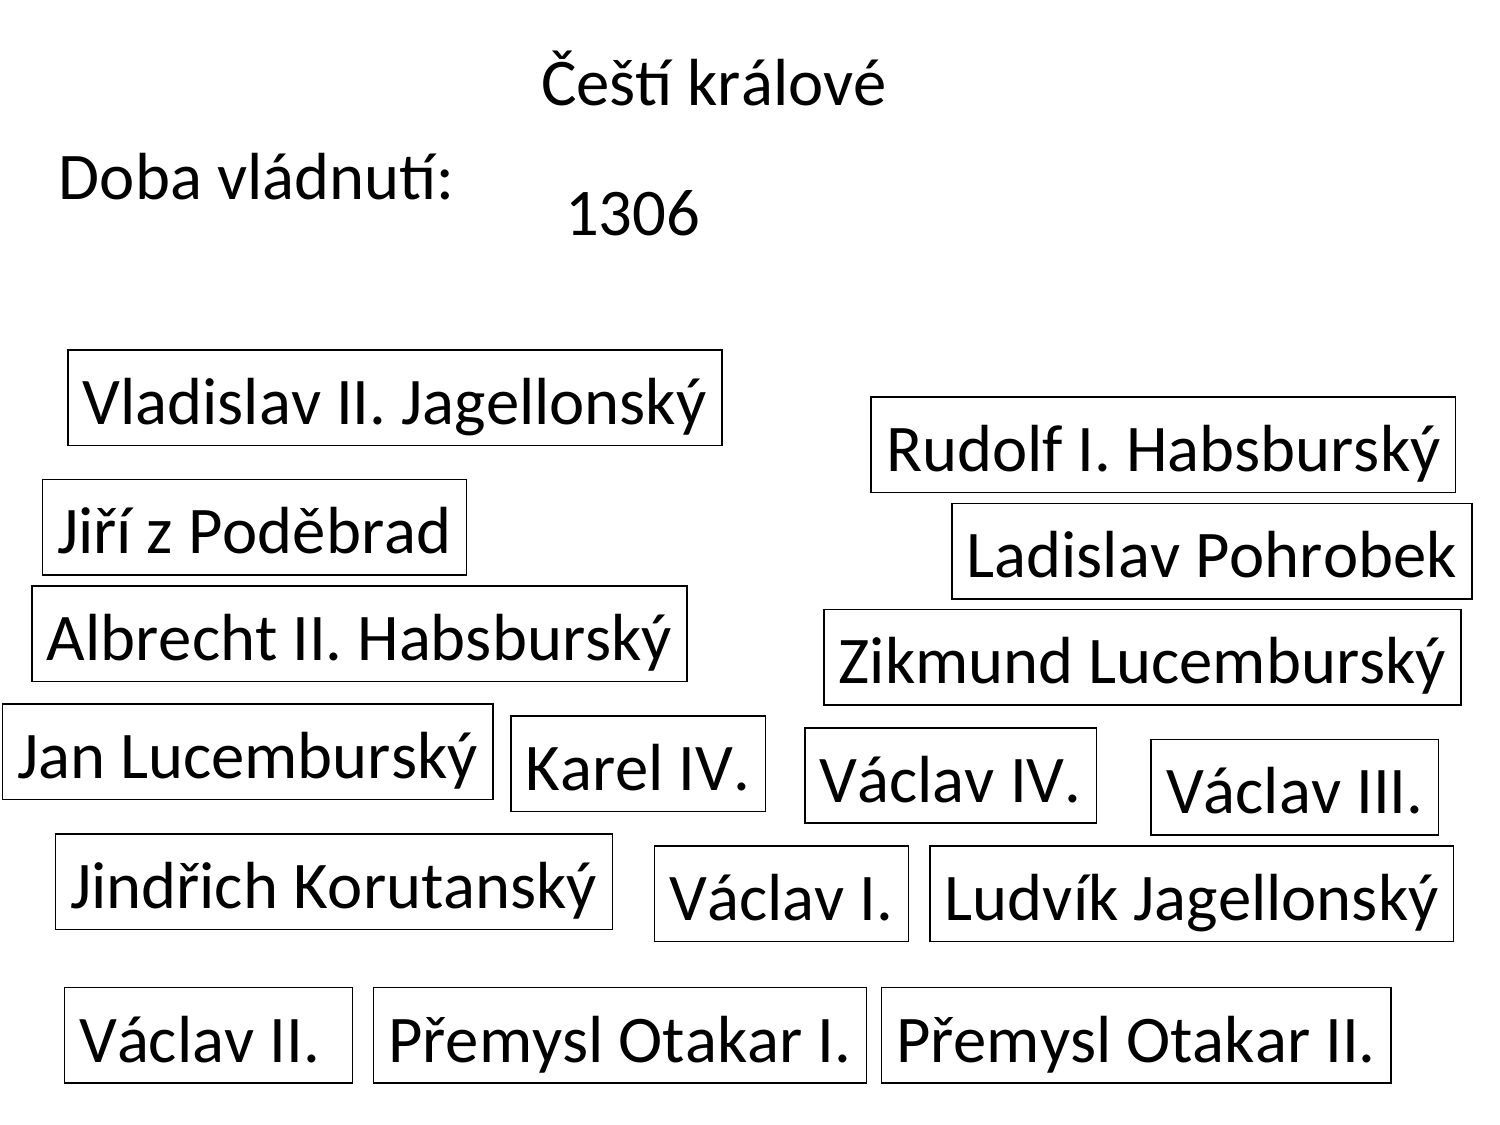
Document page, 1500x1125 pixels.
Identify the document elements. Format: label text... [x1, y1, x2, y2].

text_box Václav III. [1151, 739, 1439, 835]
text_box Doba vládnutí: [44, 125, 470, 221]
text_box Přemysl Otakar II. [881, 987, 1392, 1084]
text_box Vladislav II. Jagellonský [68, 349, 722, 446]
text_box Ladislav Pohrobek [951, 503, 1473, 599]
text_box Václav IV. [805, 727, 1097, 824]
text_box Přemysl Otakar I. [373, 987, 867, 1084]
text_box Ludvík Jagellonský [929, 846, 1454, 942]
text_box Jindřich Korutanský [55, 834, 613, 930]
text_box Karel IV. [510, 716, 766, 812]
text_box Rudolf I. Habsburský [871, 397, 1456, 493]
text_box Jiří z Poděbrad [42, 479, 467, 576]
text_box Jan Lucemburský [2, 704, 493, 800]
text_box Zikmund Lucemburský [824, 609, 1462, 706]
text_box Václav II. [64, 987, 353, 1084]
text_box Václav I. [654, 846, 909, 942]
text_box 1306 [550, 160, 731, 257]
text_box Albrecht II. Habsburský [32, 586, 687, 682]
text_box Čeští králové [526, 30, 903, 127]
